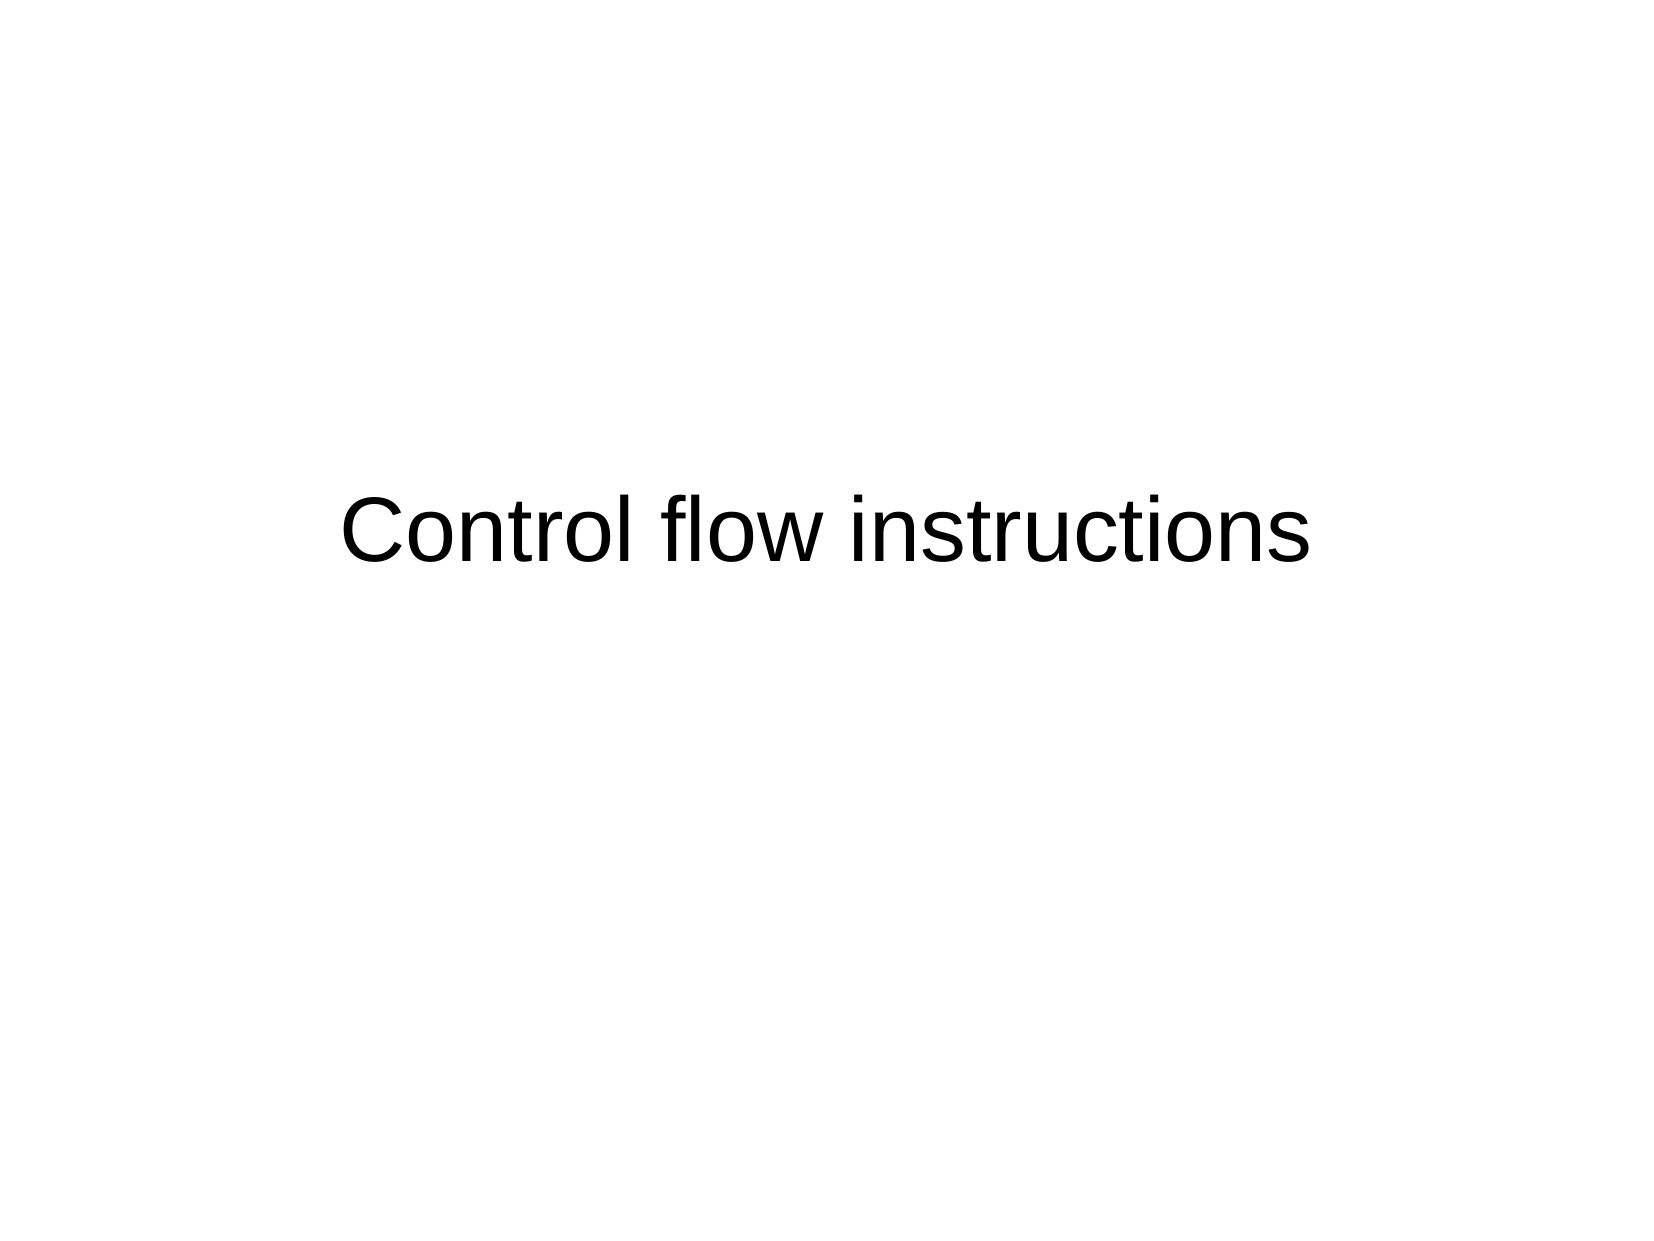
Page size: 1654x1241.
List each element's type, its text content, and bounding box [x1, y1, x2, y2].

subtitle Control flow instructions [82, 49, 1571, 1010]
